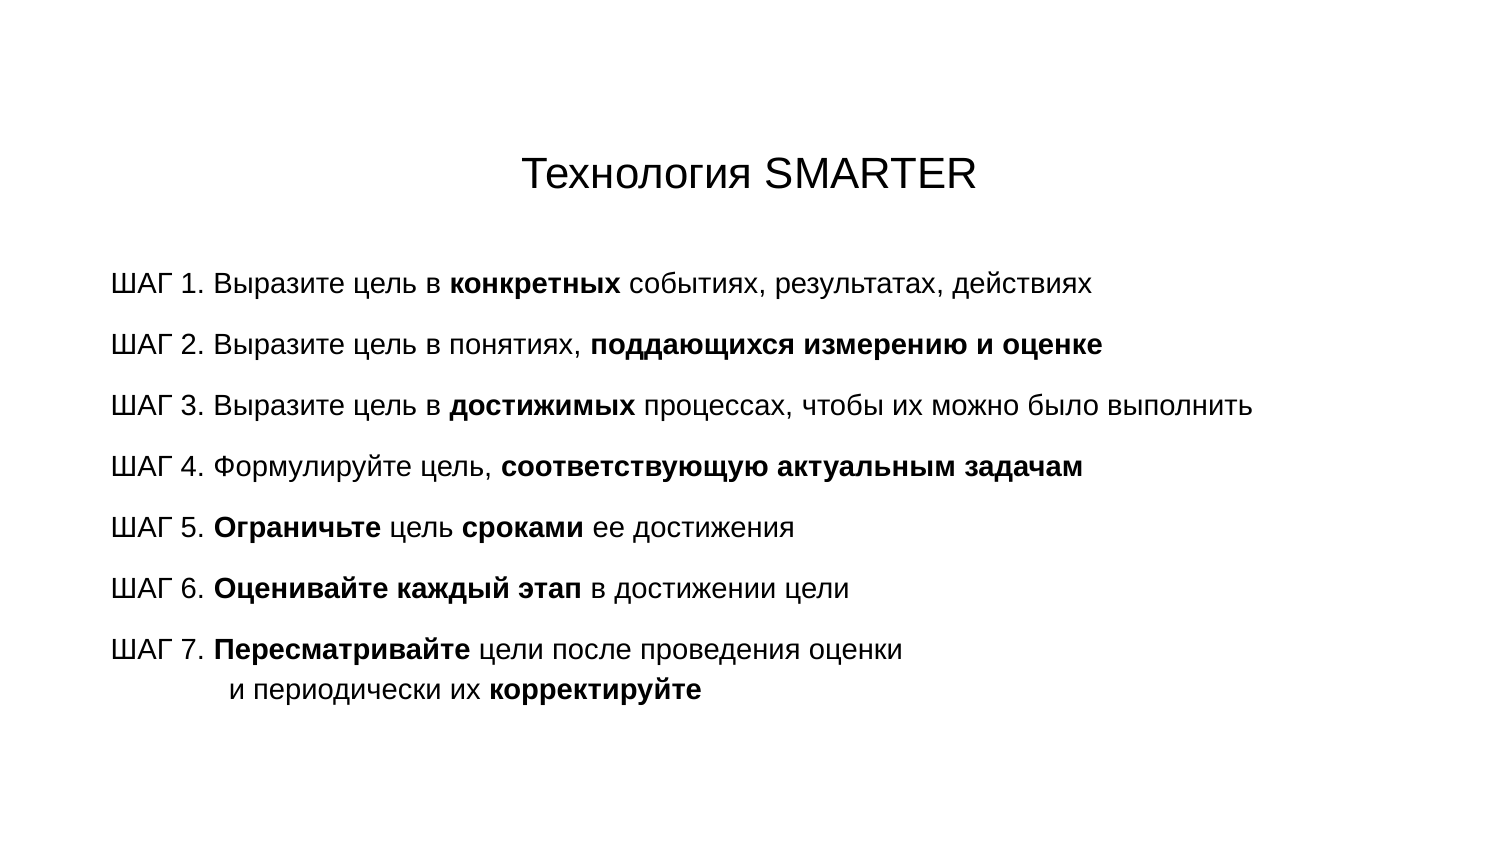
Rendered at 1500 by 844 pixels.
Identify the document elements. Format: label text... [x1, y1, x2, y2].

text_box Технология SMARTER [0, 141, 1500, 210]
text_box ШАГ 1. Выразите цель в конкретных событиях, результатах, действиях ШАГ 2. Выразите цель в понятиях, поддающихся измерению и оценке ШАГ 3. Выразите цель в достижимых процессах, чтобы их можно было выполнить ШАГ 4. Формулируйте цель, соответствующую актуальным задачам ШАГ 5. Ограничьте цель сроками ее достижения ШАГ 6. Оценивайте каждый этап в достижении цели ШАГ 7. Пересматривайте цели после проведения оценки и периодически их корректируйте [110, 258, 1467, 718]
